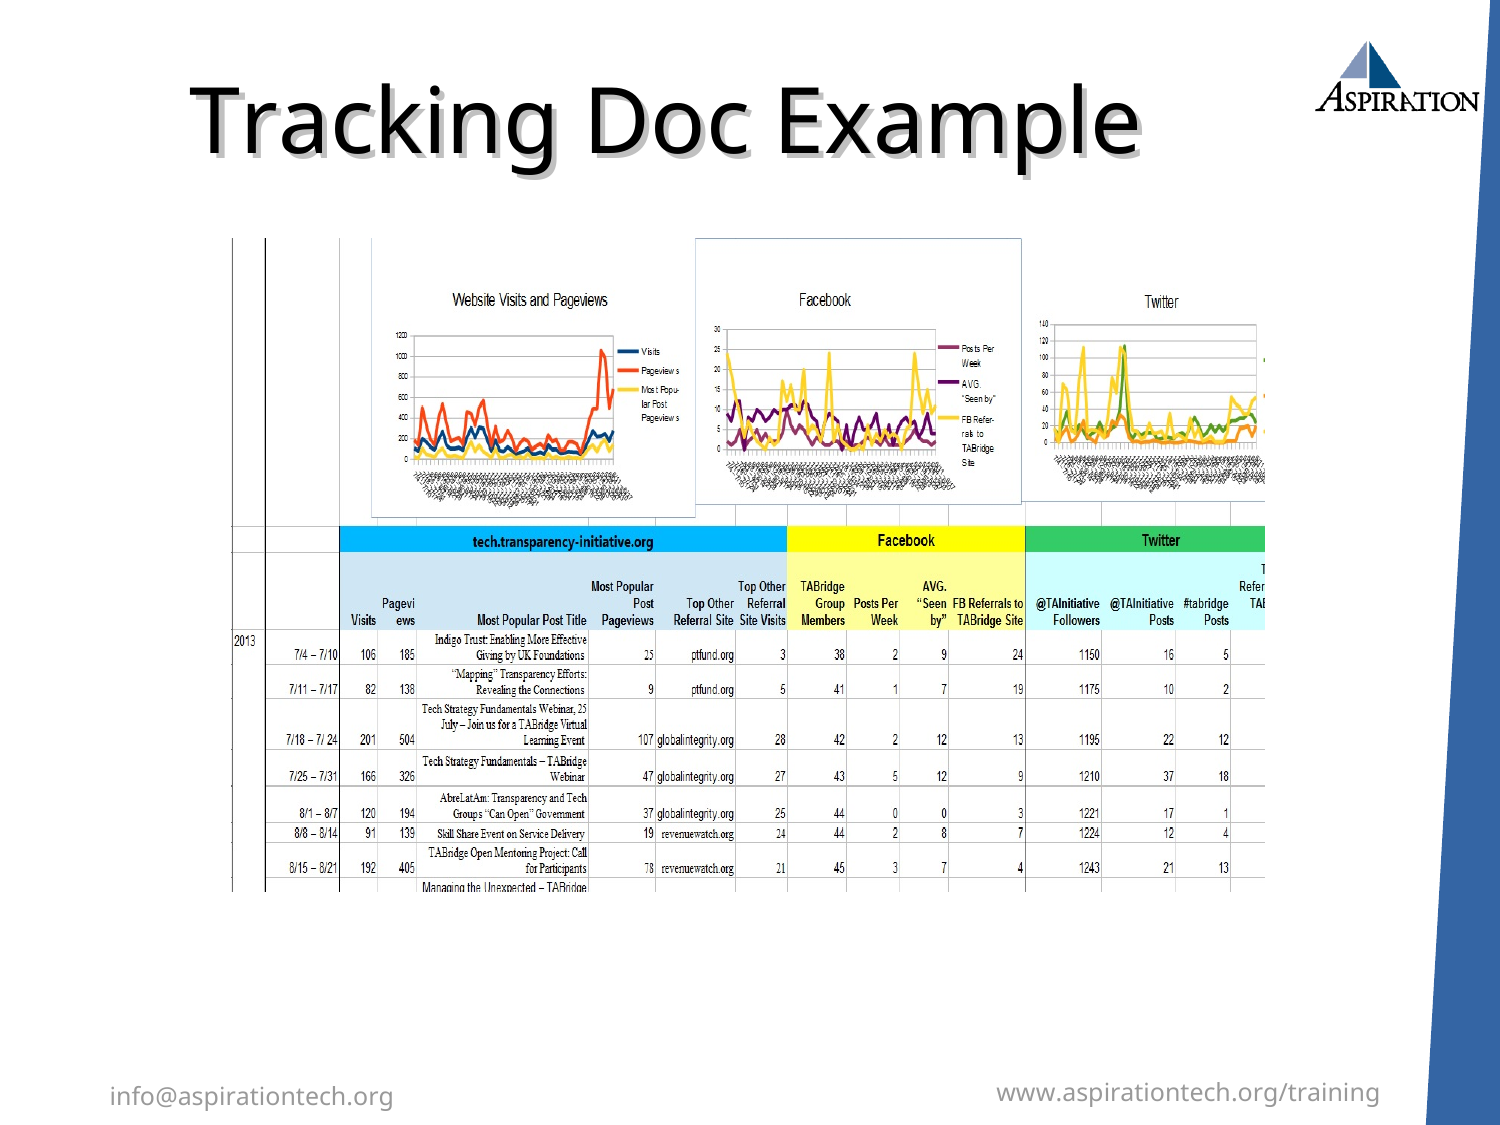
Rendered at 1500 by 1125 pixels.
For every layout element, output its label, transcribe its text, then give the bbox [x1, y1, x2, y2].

picture [231, 238, 1265, 892]
picture [1315, 41, 1480, 120]
title Tracking Doc Example [49, 19, 1284, 206]
